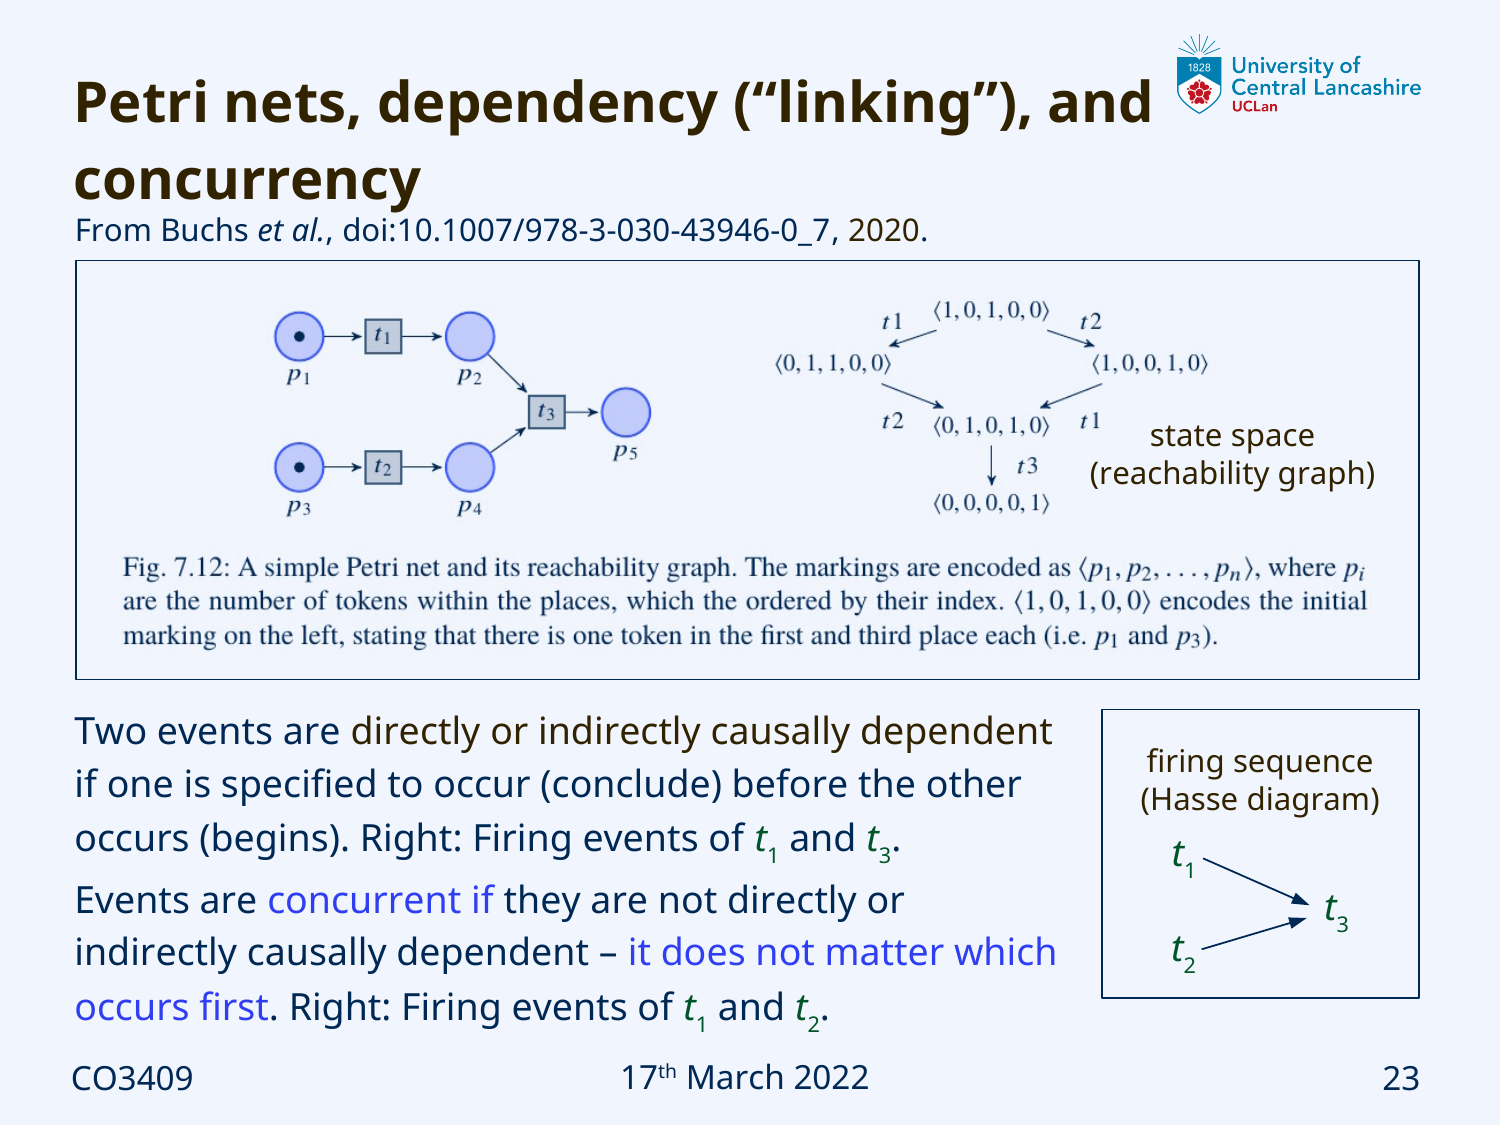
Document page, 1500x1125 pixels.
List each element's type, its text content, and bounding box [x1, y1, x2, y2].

title Petri nets, dependency (“linking”), and concurrency [58, 93, 1475, 186]
text_box From Buchs et al., doi:10.1007/978-3-030-43946-0_7, 2020. [60, 202, 1354, 263]
text_box t3 [1309, 875, 1386, 945]
picture [1177, 34, 1421, 93]
text_box Two events are directly or indirectly causally dependent if one is specified to occur (conclude) before the other occurs (begins). Right: Firing events of t1 and t3. Events are concurrent if they are not directly or indirectly causally dependent – it does not matter which occurs first. Right: Firing events of t1 and t2. [59, 692, 1080, 1058]
text_box firing sequence (Hasse diagram) [1120, 734, 1401, 825]
text_box t2 [1156, 916, 1233, 986]
picture [110, 284, 1380, 658]
text_box state space (reachability graph) [1075, 408, 1391, 536]
text_box t1 [1156, 825, 1234, 891]
